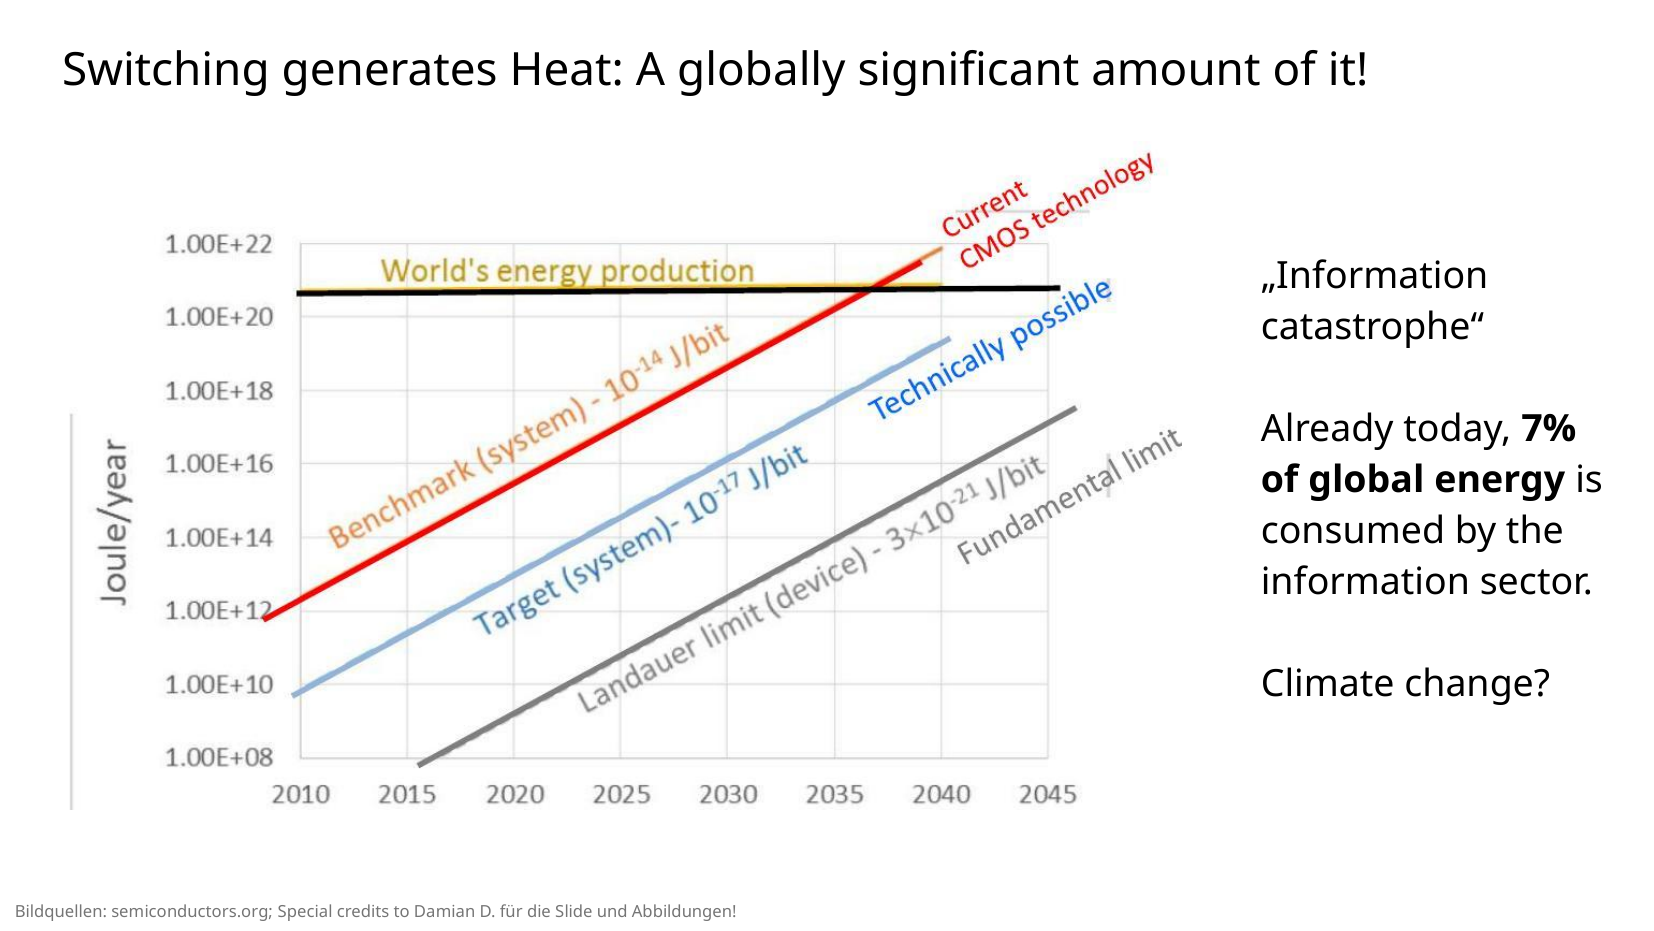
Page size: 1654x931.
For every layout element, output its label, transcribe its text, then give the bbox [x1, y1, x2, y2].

text_box „Information catastrophe“ Already today, 7% of global energy is consumed by the information sector. Climate change? [1246, 241, 1630, 664]
picture [69, 155, 1182, 810]
text_box Switching generates Heat: A globally significant amount of it! [47, 29, 1613, 155]
text_box Bildquellen: semiconductors.org; Special credits to Damian D. für die Slide und Abbildungen! [0, 891, 1654, 931]
